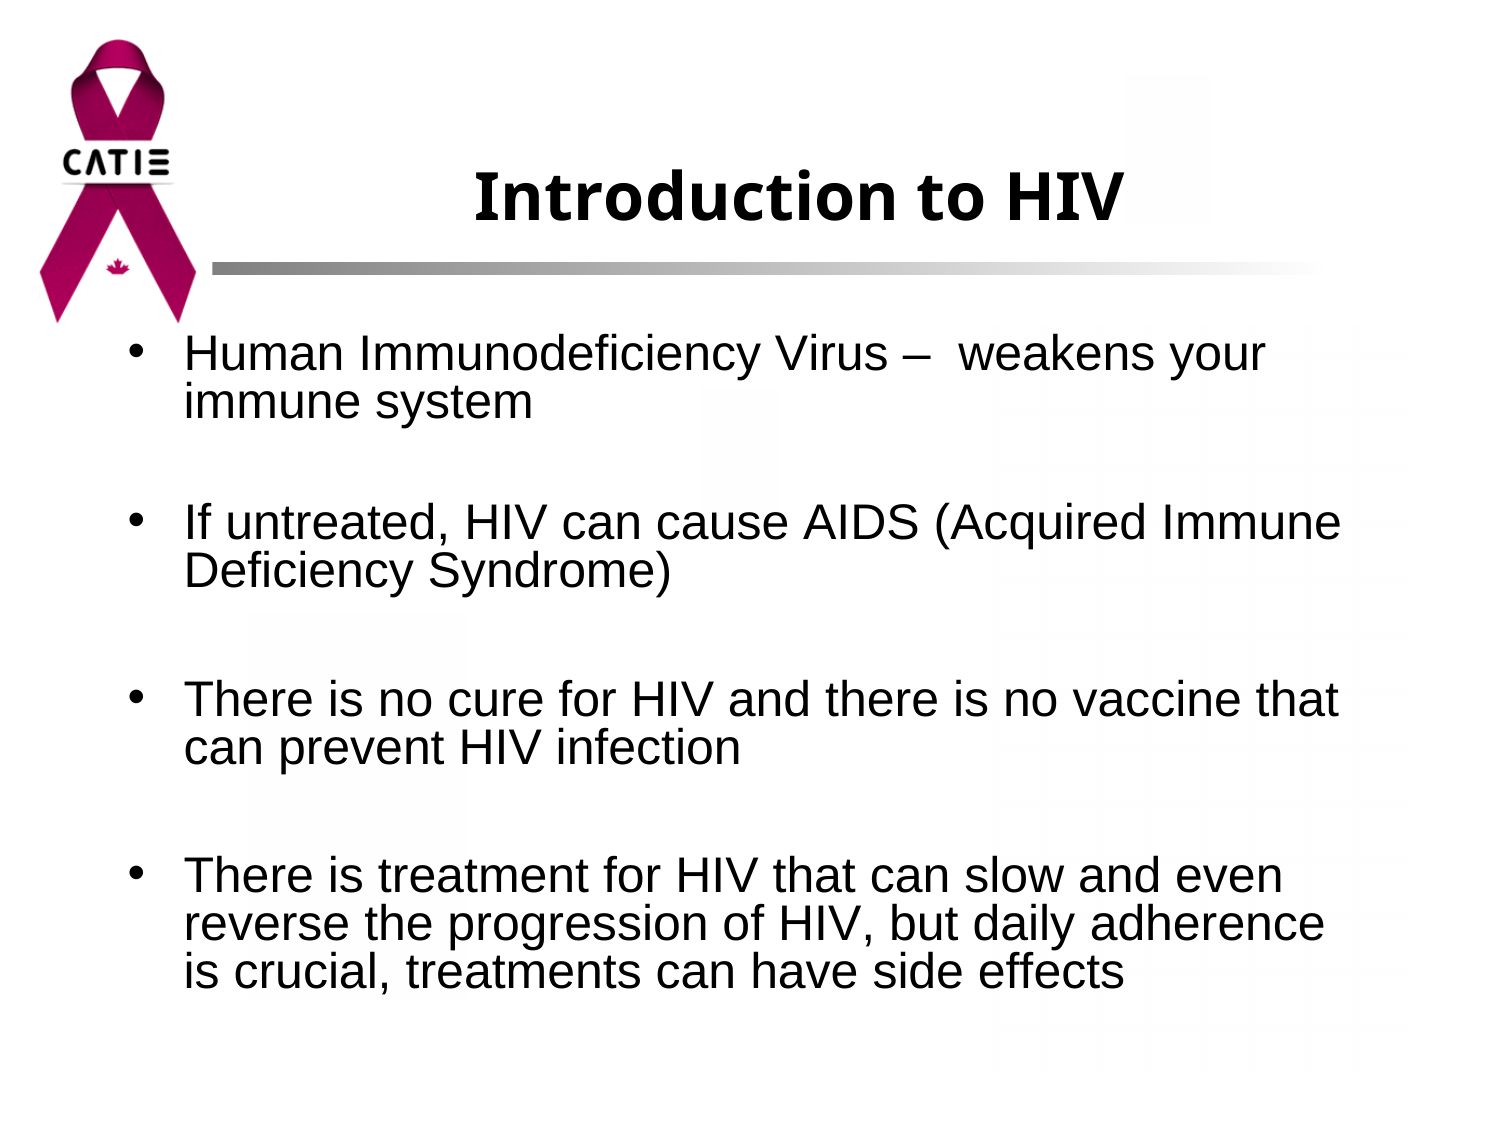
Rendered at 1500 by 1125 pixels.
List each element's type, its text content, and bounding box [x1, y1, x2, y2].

list Human Immunodeficiency Virus – weakens your immune system If untreated, HIV can cause AIDS (Acquired Immune Deficiency Syndrome) There is no cure for HIV and there is no vaccine that can prevent HIV infection There is treatment for HIV that can slow and even reverse the progression of HIV, but daily adherence is crucial, treatments can have side effects [112, 324, 1388, 1067]
title Introduction to HIV [212, 99, 1388, 288]
picture [37, 37, 198, 325]
